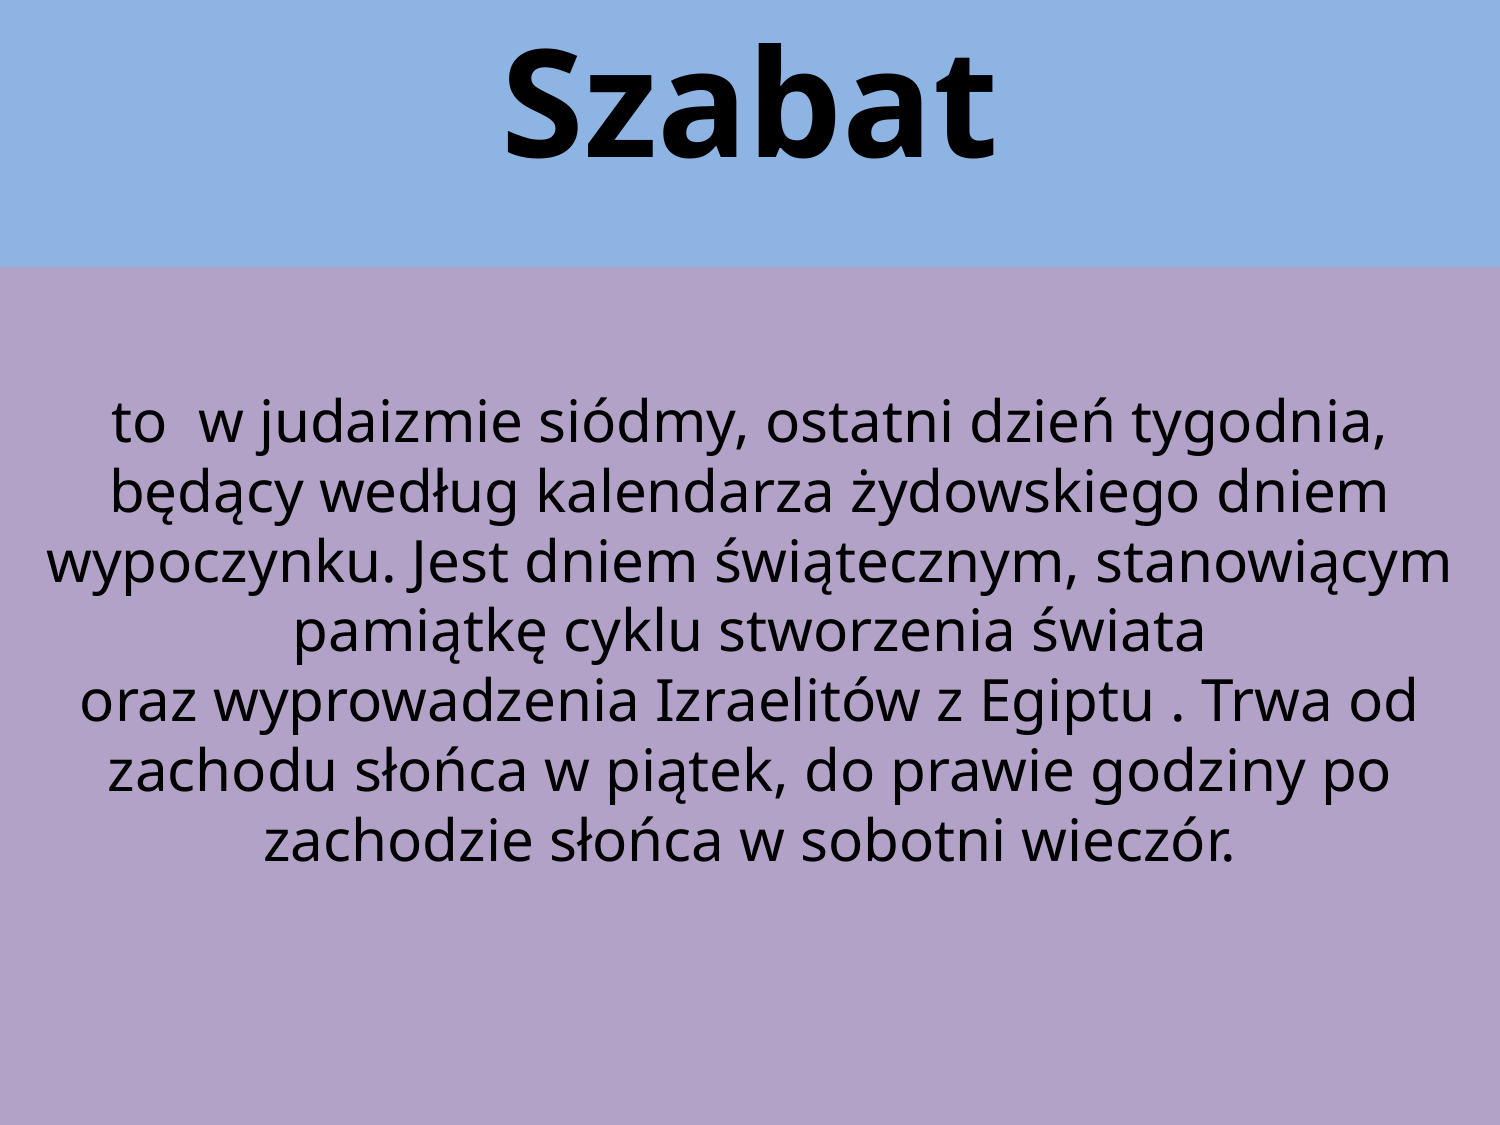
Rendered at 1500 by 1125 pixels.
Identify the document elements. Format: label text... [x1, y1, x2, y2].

list to w judaizmie siódmy, ostatni dzień tygodnia, będący według kalendarza żydowskiego dniem wypoczynku. Jest dniem świątecznym, stanowiącym pamiątkę cyklu stworzenia świata oraz wyprowadzenia Izraelitów z Egiptu . Trwa od zachodu słońca w piątek, do prawie godziny po zachodzie słońca w sobotni wieczór. [0, 267, 1500, 1125]
title Szabat [0, 0, 1500, 267]
